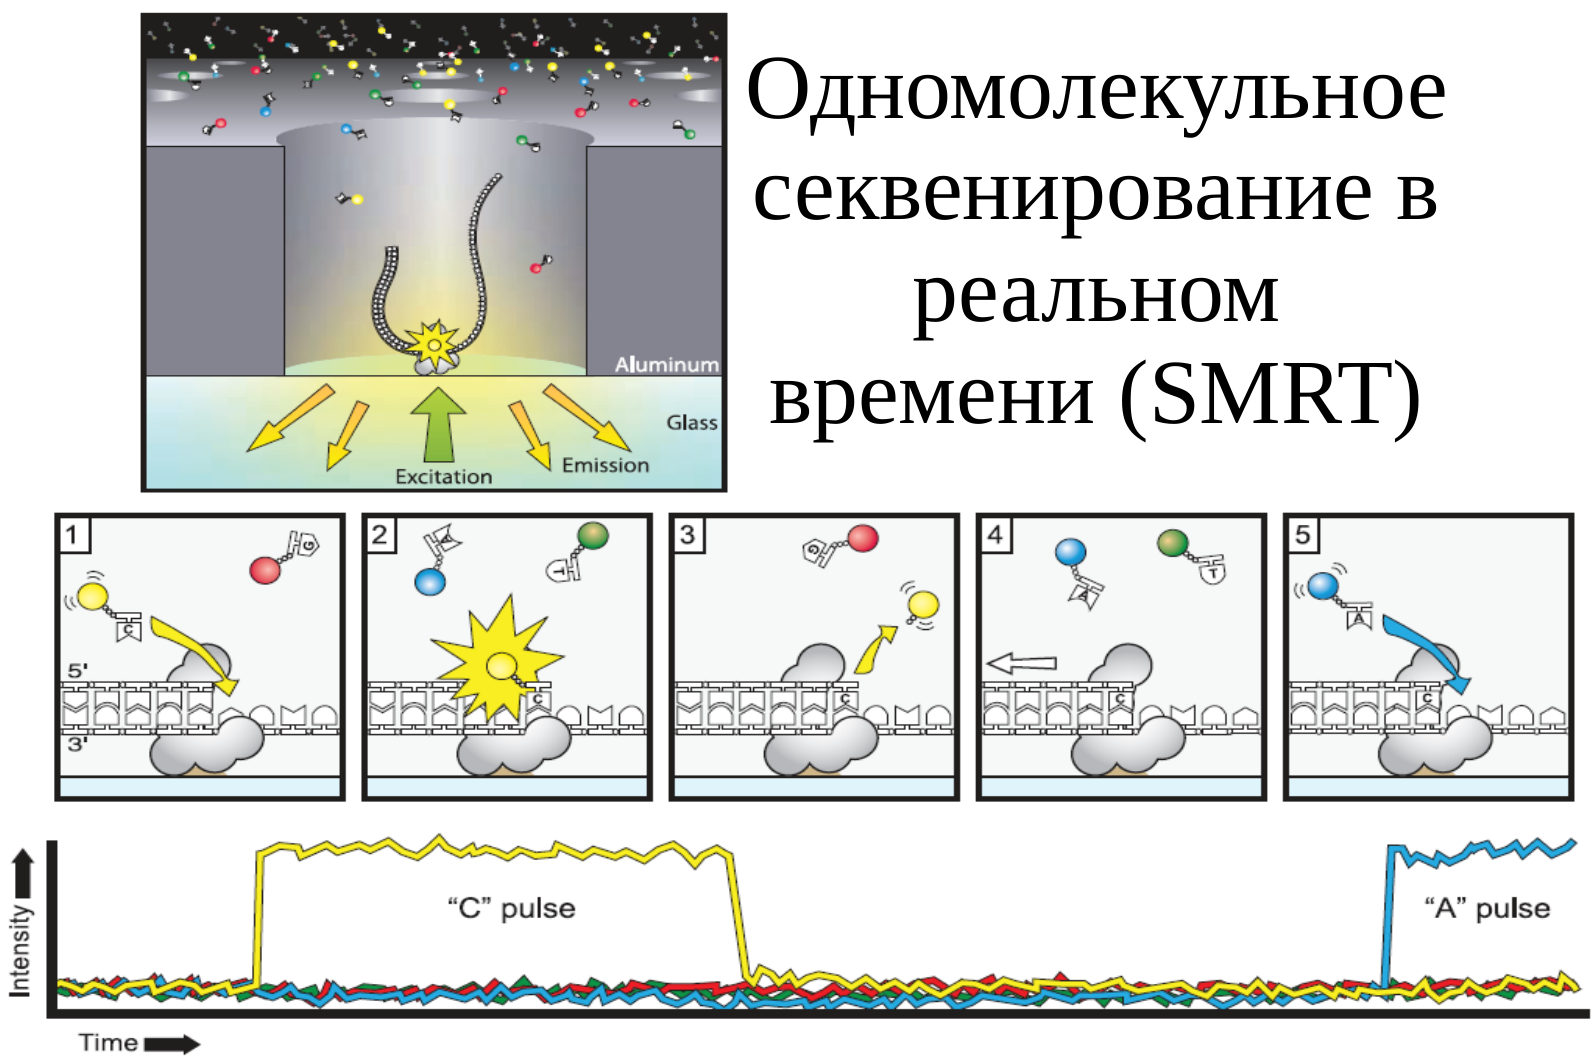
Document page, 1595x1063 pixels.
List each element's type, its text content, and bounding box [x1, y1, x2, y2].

picture [0, 0, 1595, 1059]
title Одномолекульное секвенирование в реальном времени (SMRT) [738, 36, 1456, 443]
